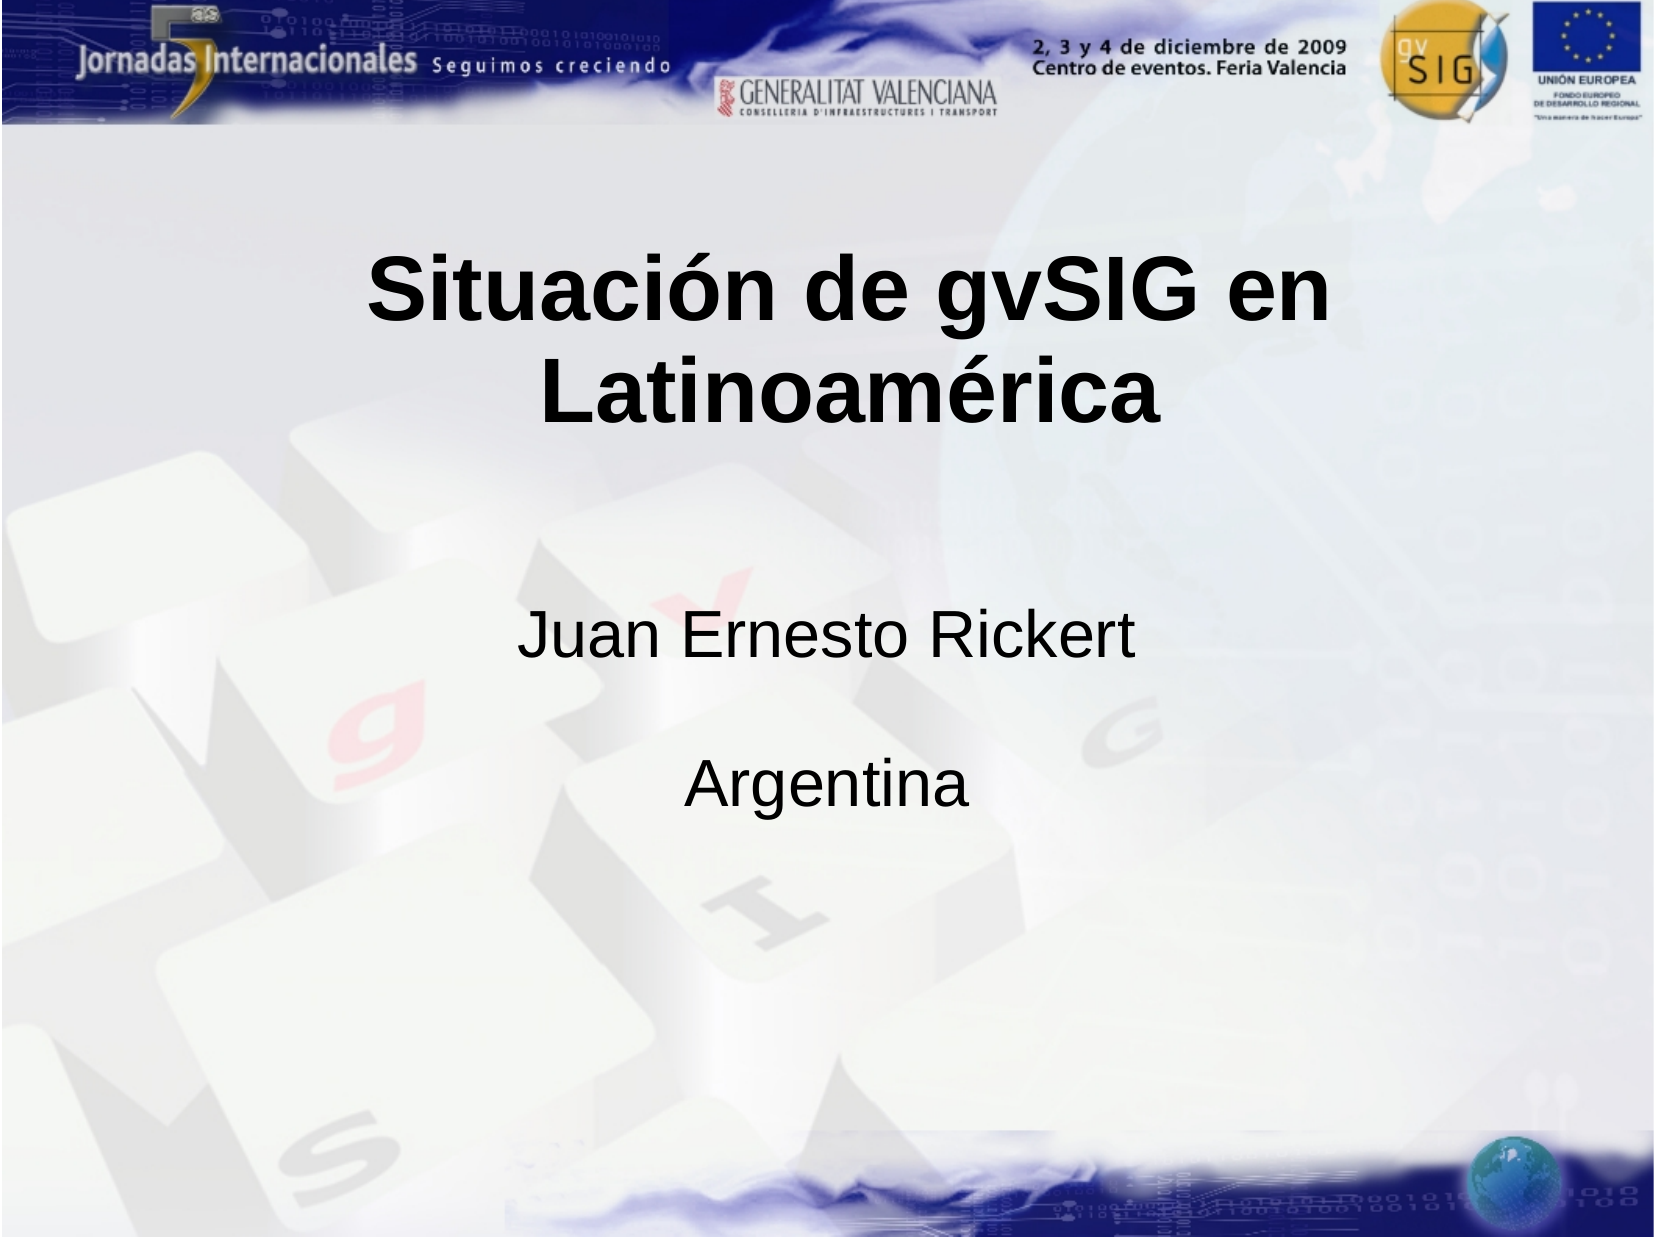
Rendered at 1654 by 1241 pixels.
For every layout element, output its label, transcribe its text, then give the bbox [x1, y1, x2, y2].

picture [2, 0, 1654, 1237]
title Situación de gvSIG en Latinoamérica [106, 236, 1595, 444]
subtitle Juan Ernesto Rickert Argentina [82, 472, 1571, 945]
